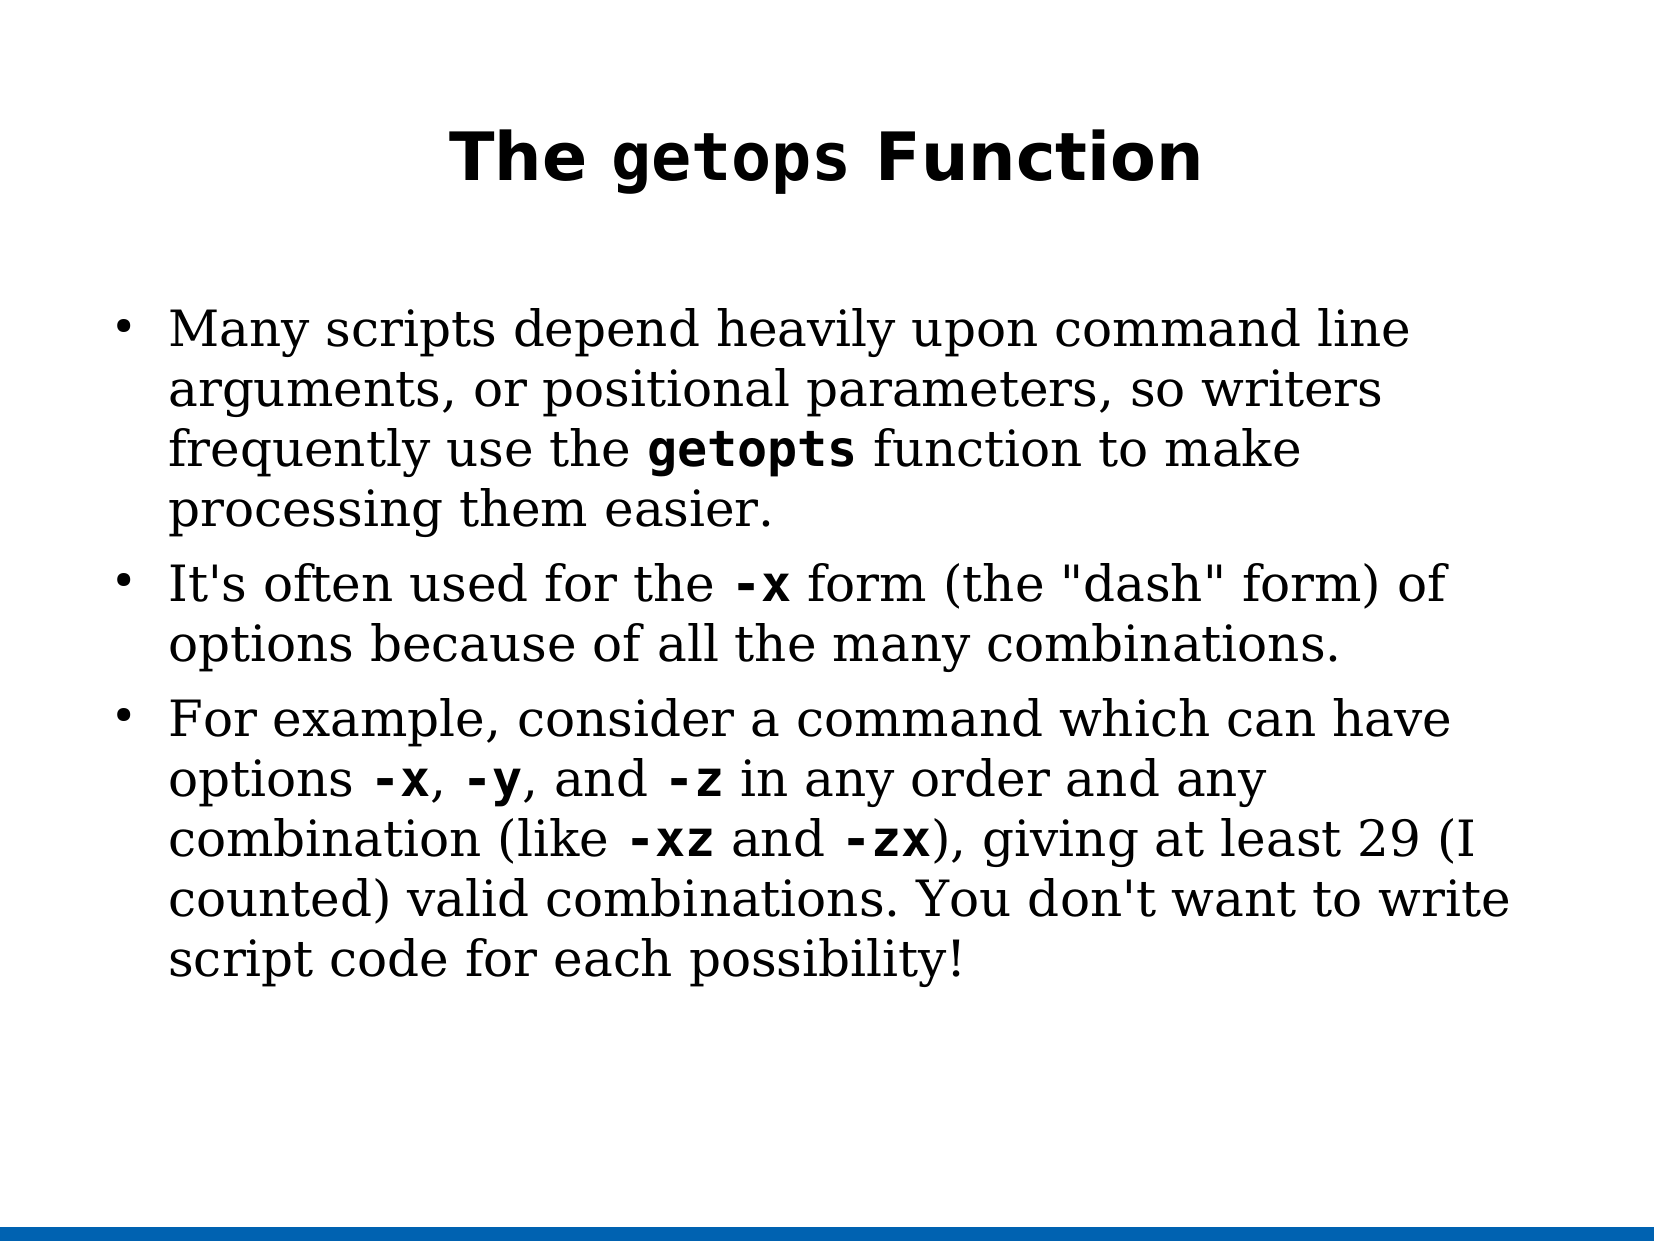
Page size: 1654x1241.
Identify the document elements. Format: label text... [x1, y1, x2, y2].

title The getops Function [82, 50, 1571, 257]
list Many scripts depend heavily upon command line arguments, or positional parameters, so writers frequently use the getopts function to make processing them easier. It's often used for the -x form (the "dash" form) of options because of all the many combinations. For example, consider a command which can have options -x, -y, and -z in any order and any combination (like -xz and -zx), giving at least 29 (I counted) valid combinations. You don't want to write script code for each possibility! [82, 289, 1571, 1109]
